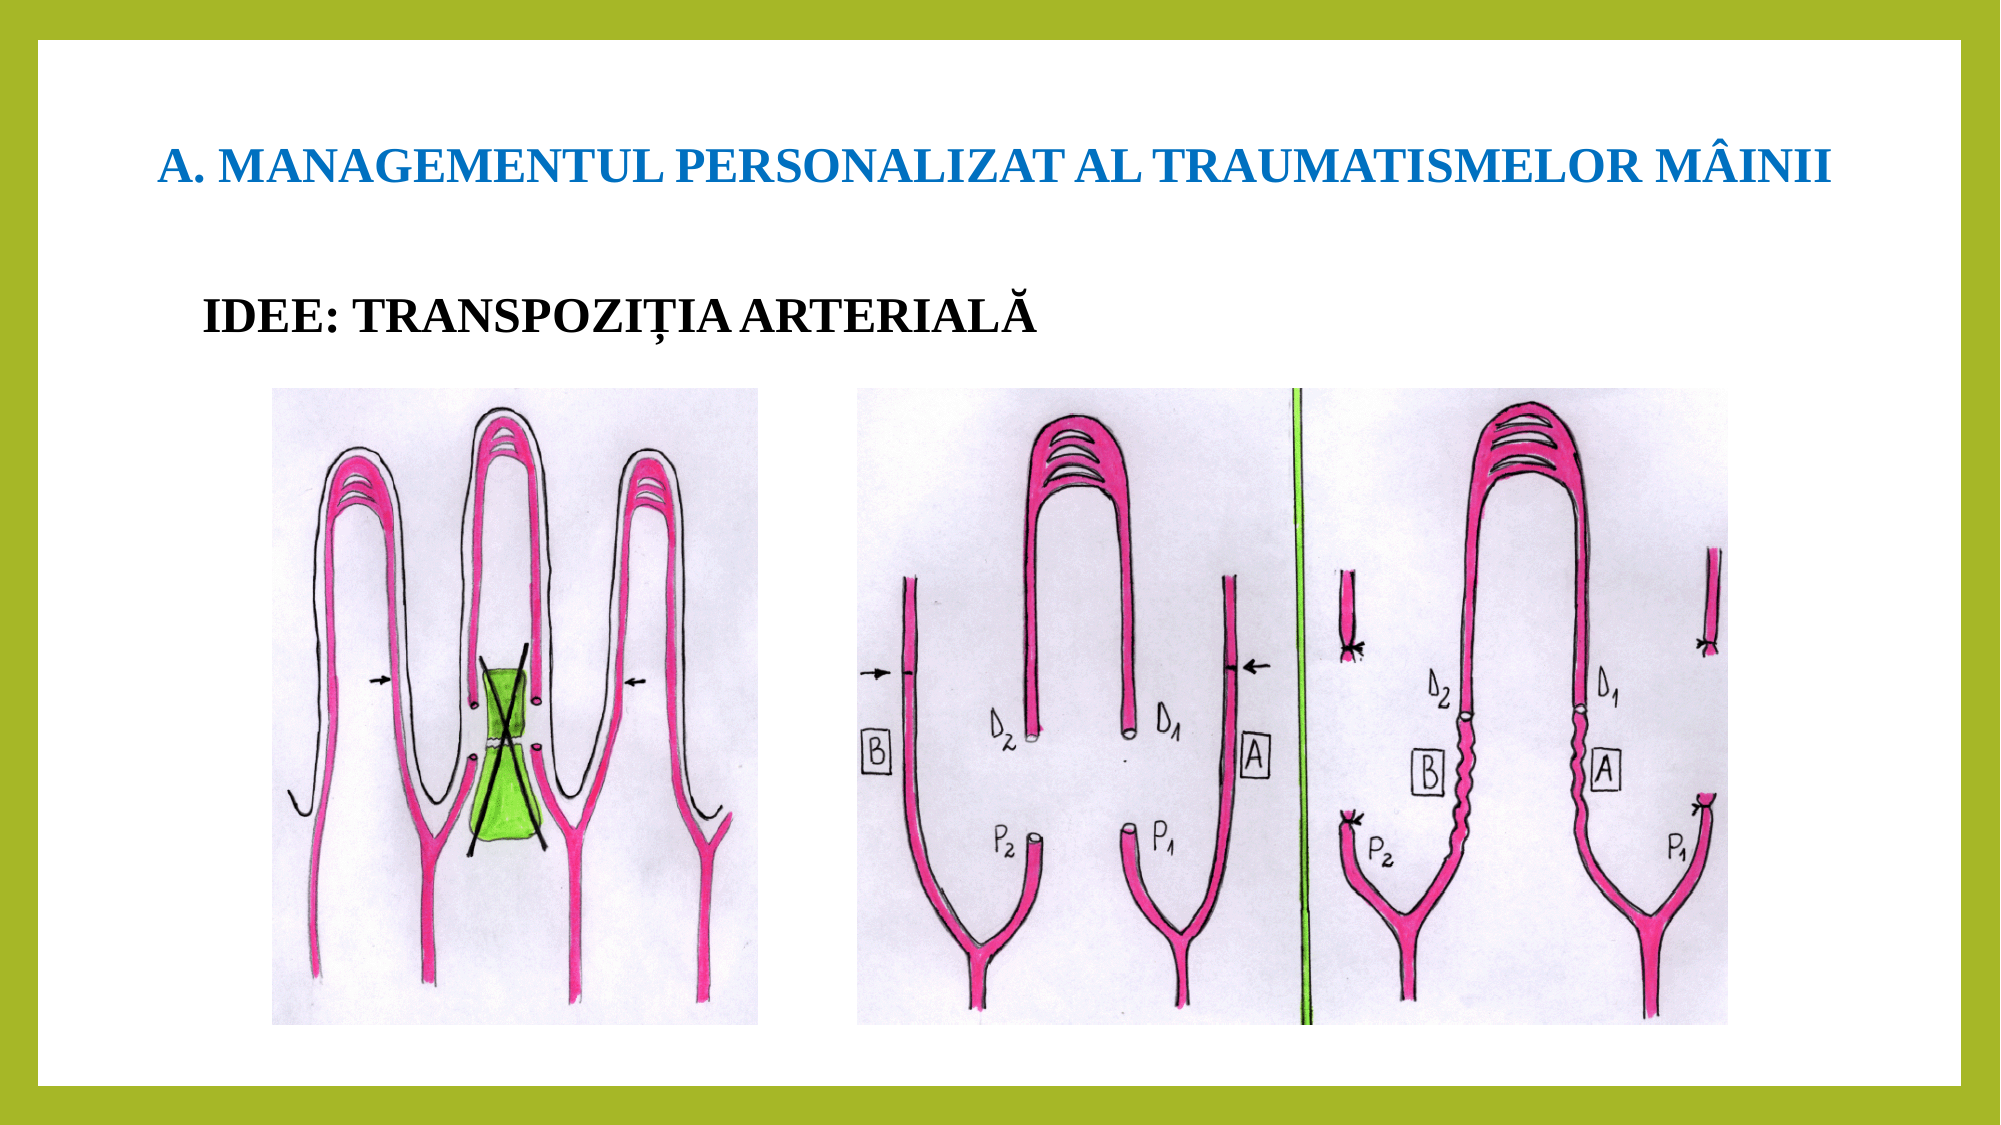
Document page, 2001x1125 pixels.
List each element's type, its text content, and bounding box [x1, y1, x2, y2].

picture [272, 388, 758, 1026]
picture [857, 388, 1728, 1026]
list IDEE: TRANSPOZIȚIA ARTERIALĂ [187, 244, 1808, 1059]
title A. MANAGEMENTUL PERSONALIZAT AL TRAUMATISMELOR MÂINII [142, 99, 1863, 323]
